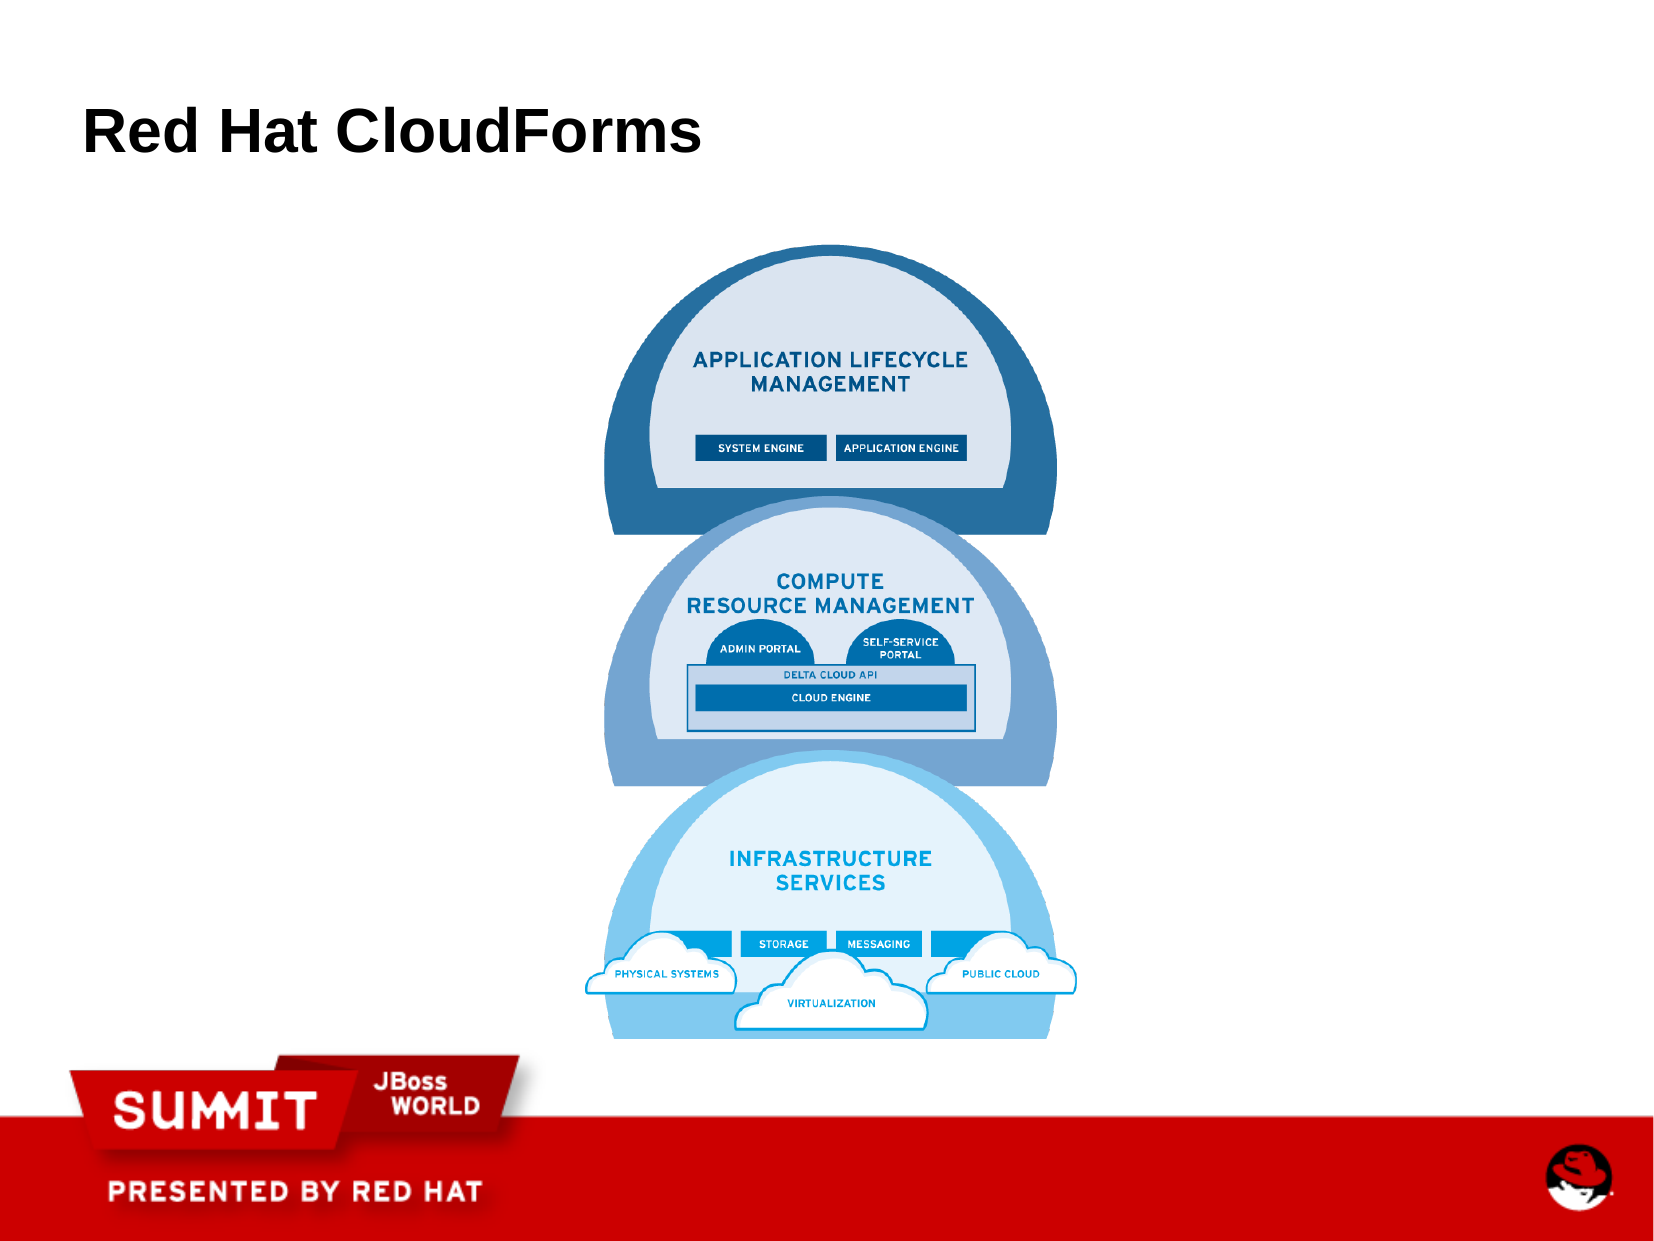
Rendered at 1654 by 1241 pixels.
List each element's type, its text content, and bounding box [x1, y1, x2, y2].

title Red Hat CloudForms [82, 37, 1571, 226]
picture [0, 1043, 1654, 1241]
picture [434, 244, 1228, 1039]
